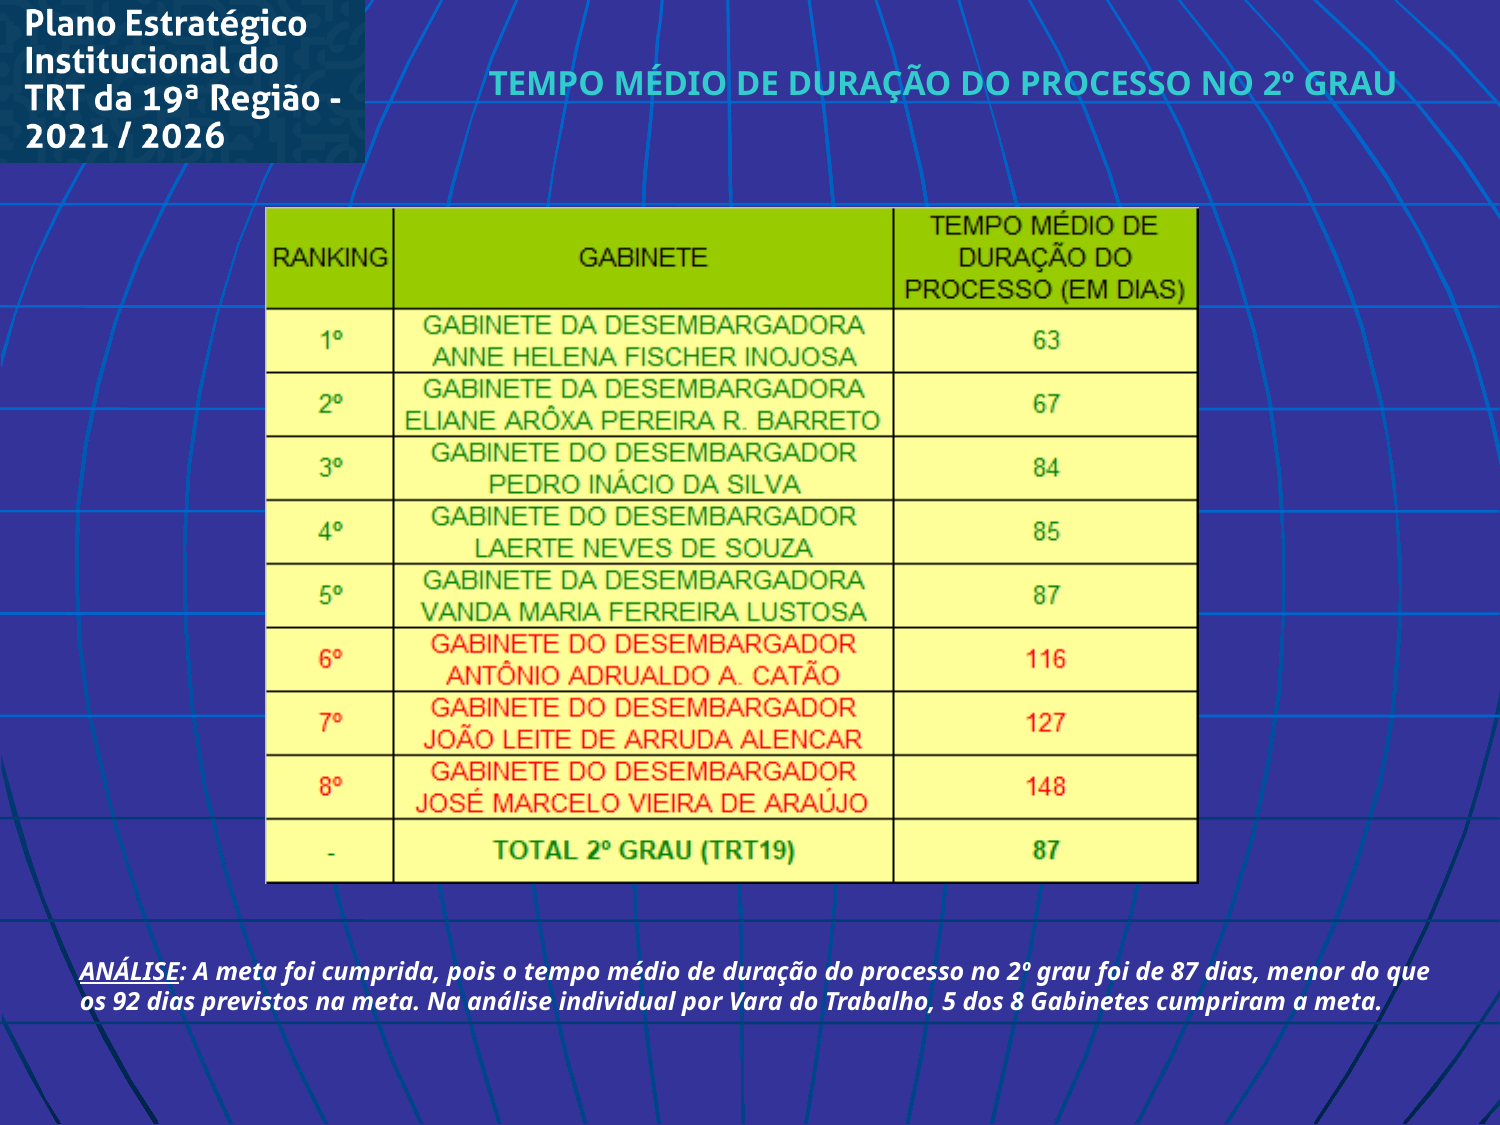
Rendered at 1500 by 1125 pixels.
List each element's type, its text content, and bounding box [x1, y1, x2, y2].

text_box ANÁLISE: A meta foi cumprida, pois o tempo médio de duração do processo no 2º grau foi de 87 dias, menor do que os 92 dias previstos na meta. Na análise individual por Vara do Trabalho, 5 dos 8 Gabinetes cumpriram a meta. [64, 947, 1471, 1125]
picture [0, 0, 365, 163]
text_box TEMPO MÉDIO DE DURAÇÃO DO PROCESSO NO 2º GRAU [407, 54, 1471, 110]
picture [265, 207, 1199, 885]
